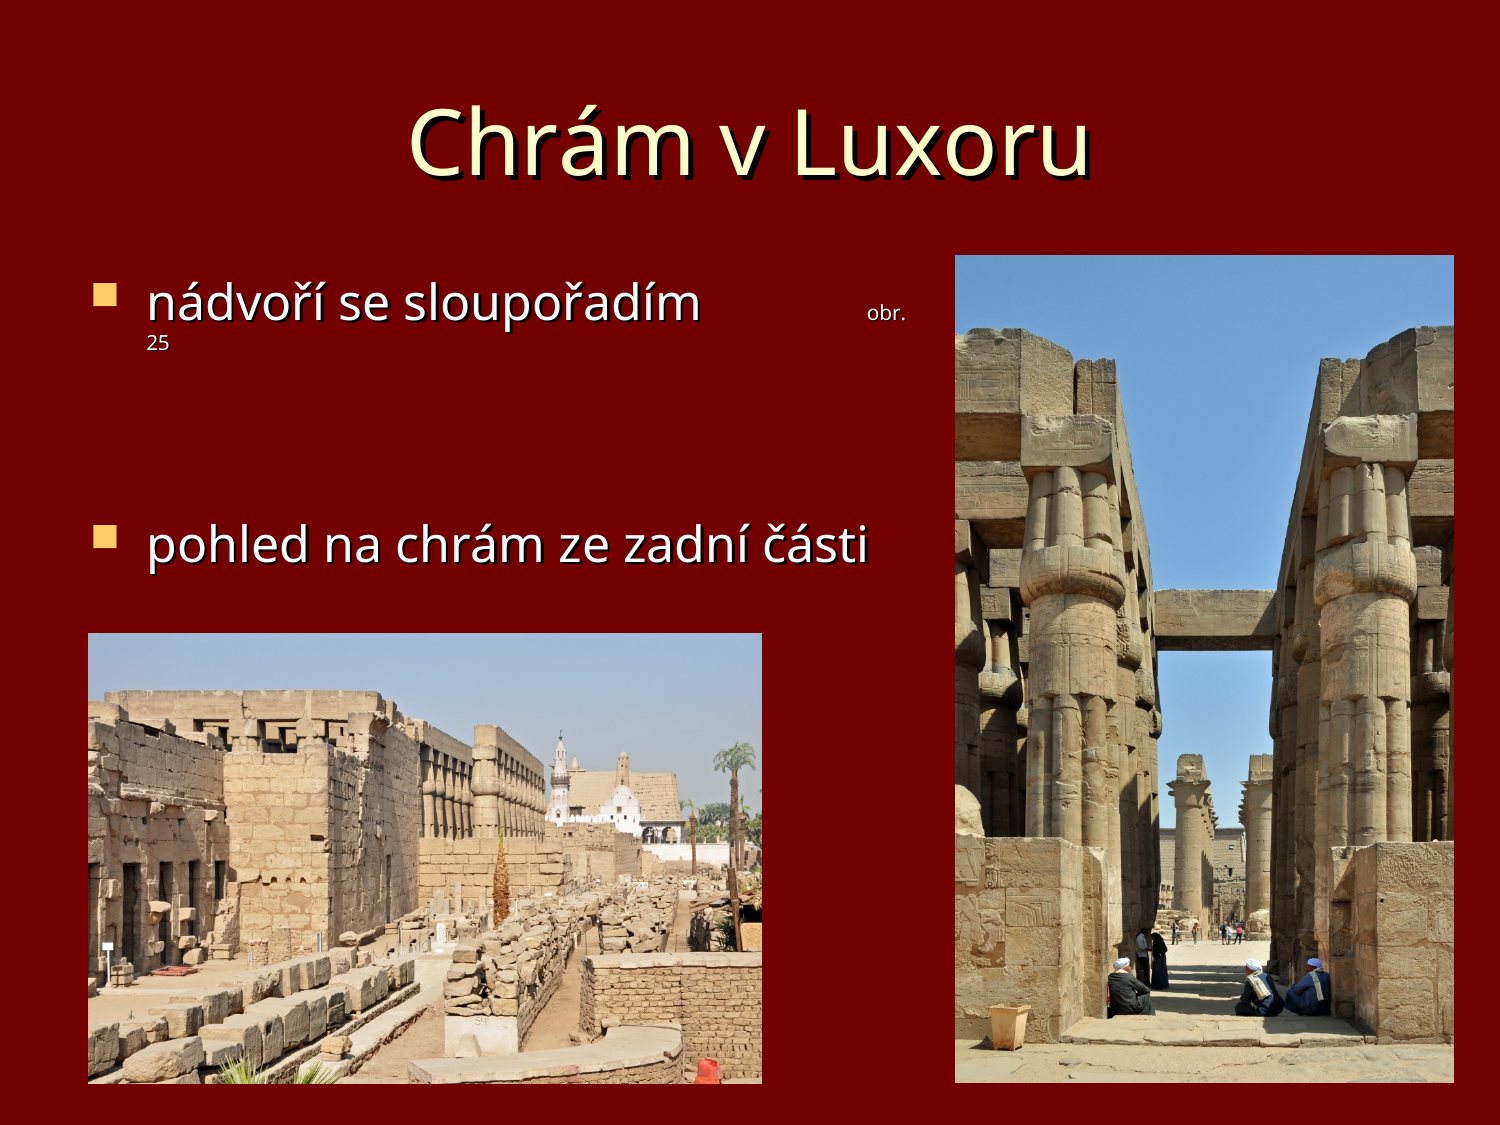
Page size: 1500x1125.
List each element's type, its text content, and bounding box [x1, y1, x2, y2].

list nádvoří se sloupořadím obr. 25 pohled na chrám ze zadní části obr. 26 [74, 262, 939, 1001]
text_box [88, 633, 762, 1084]
title Chrám v Luxoru [75, 45, 1426, 233]
text_box [955, 255, 1454, 1083]
